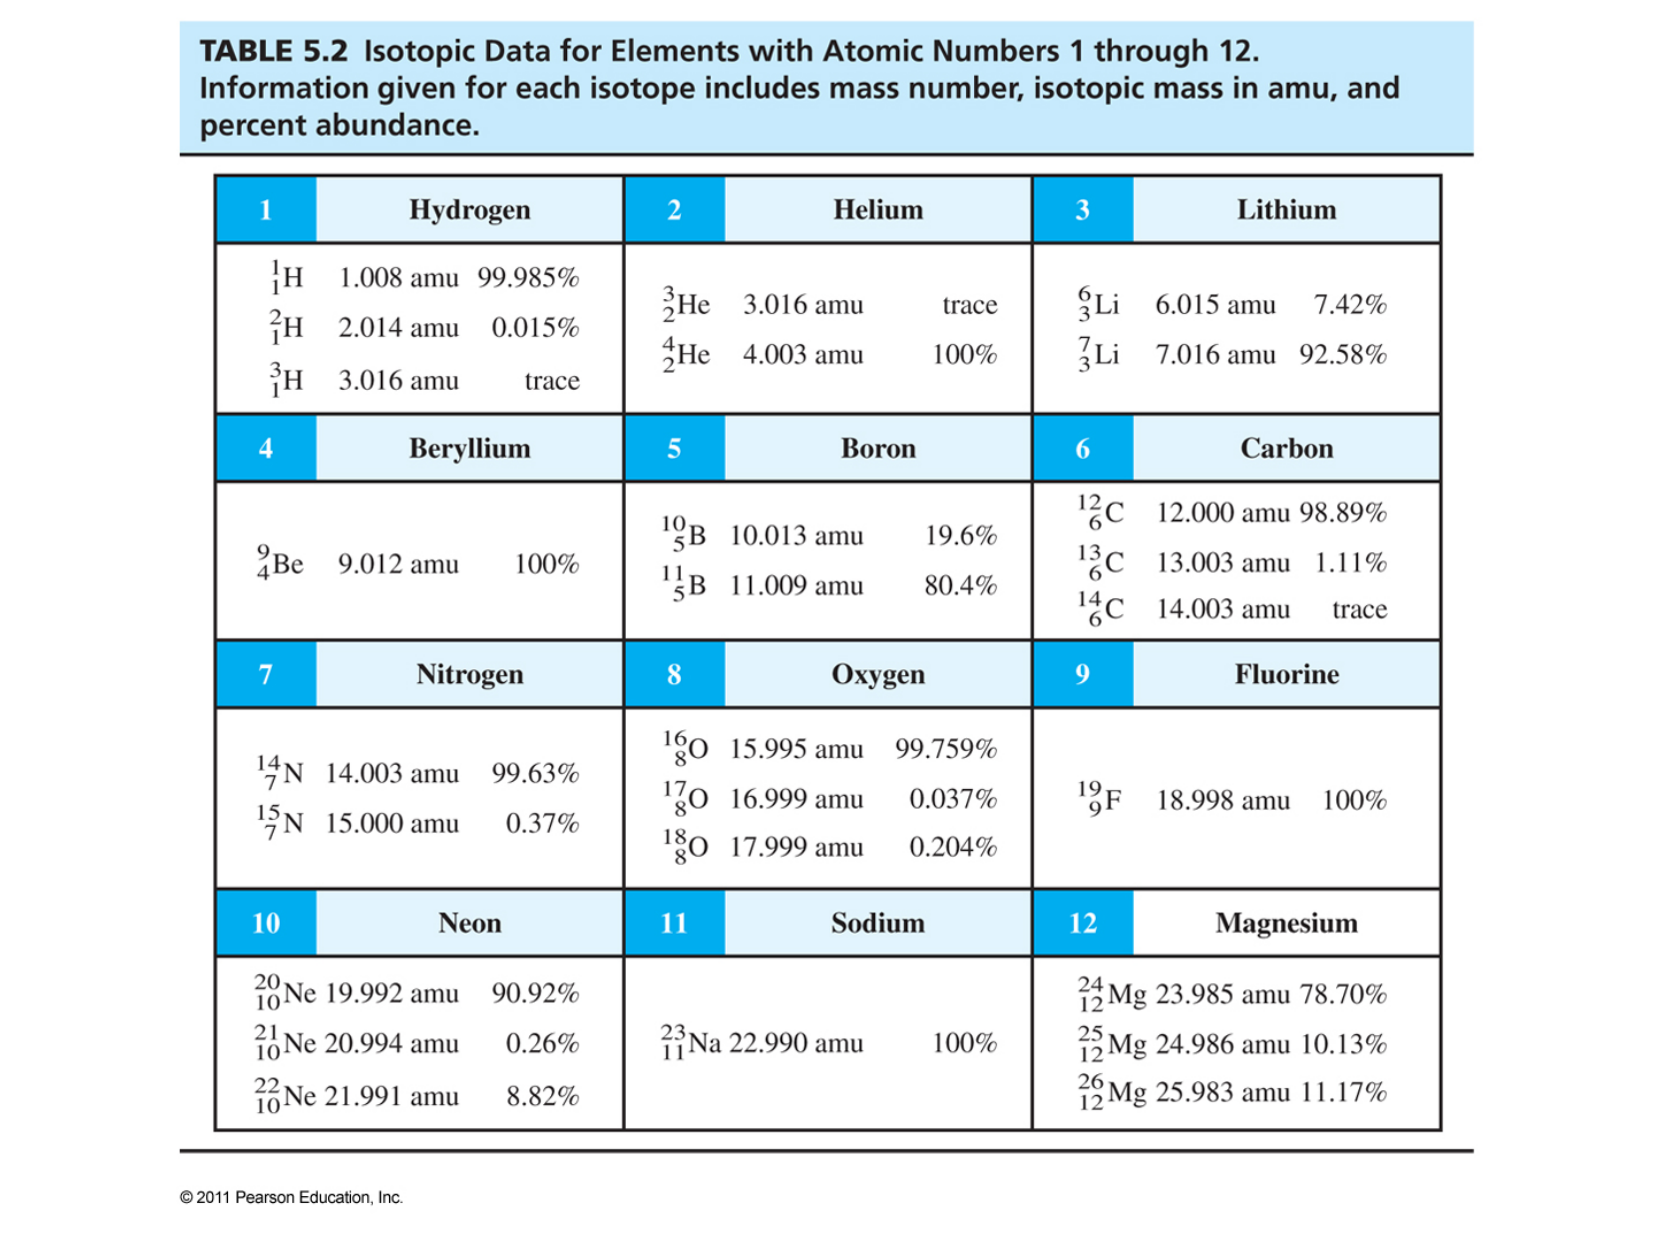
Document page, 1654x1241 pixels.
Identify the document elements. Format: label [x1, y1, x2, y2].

picture [158, 0, 1496, 1241]
